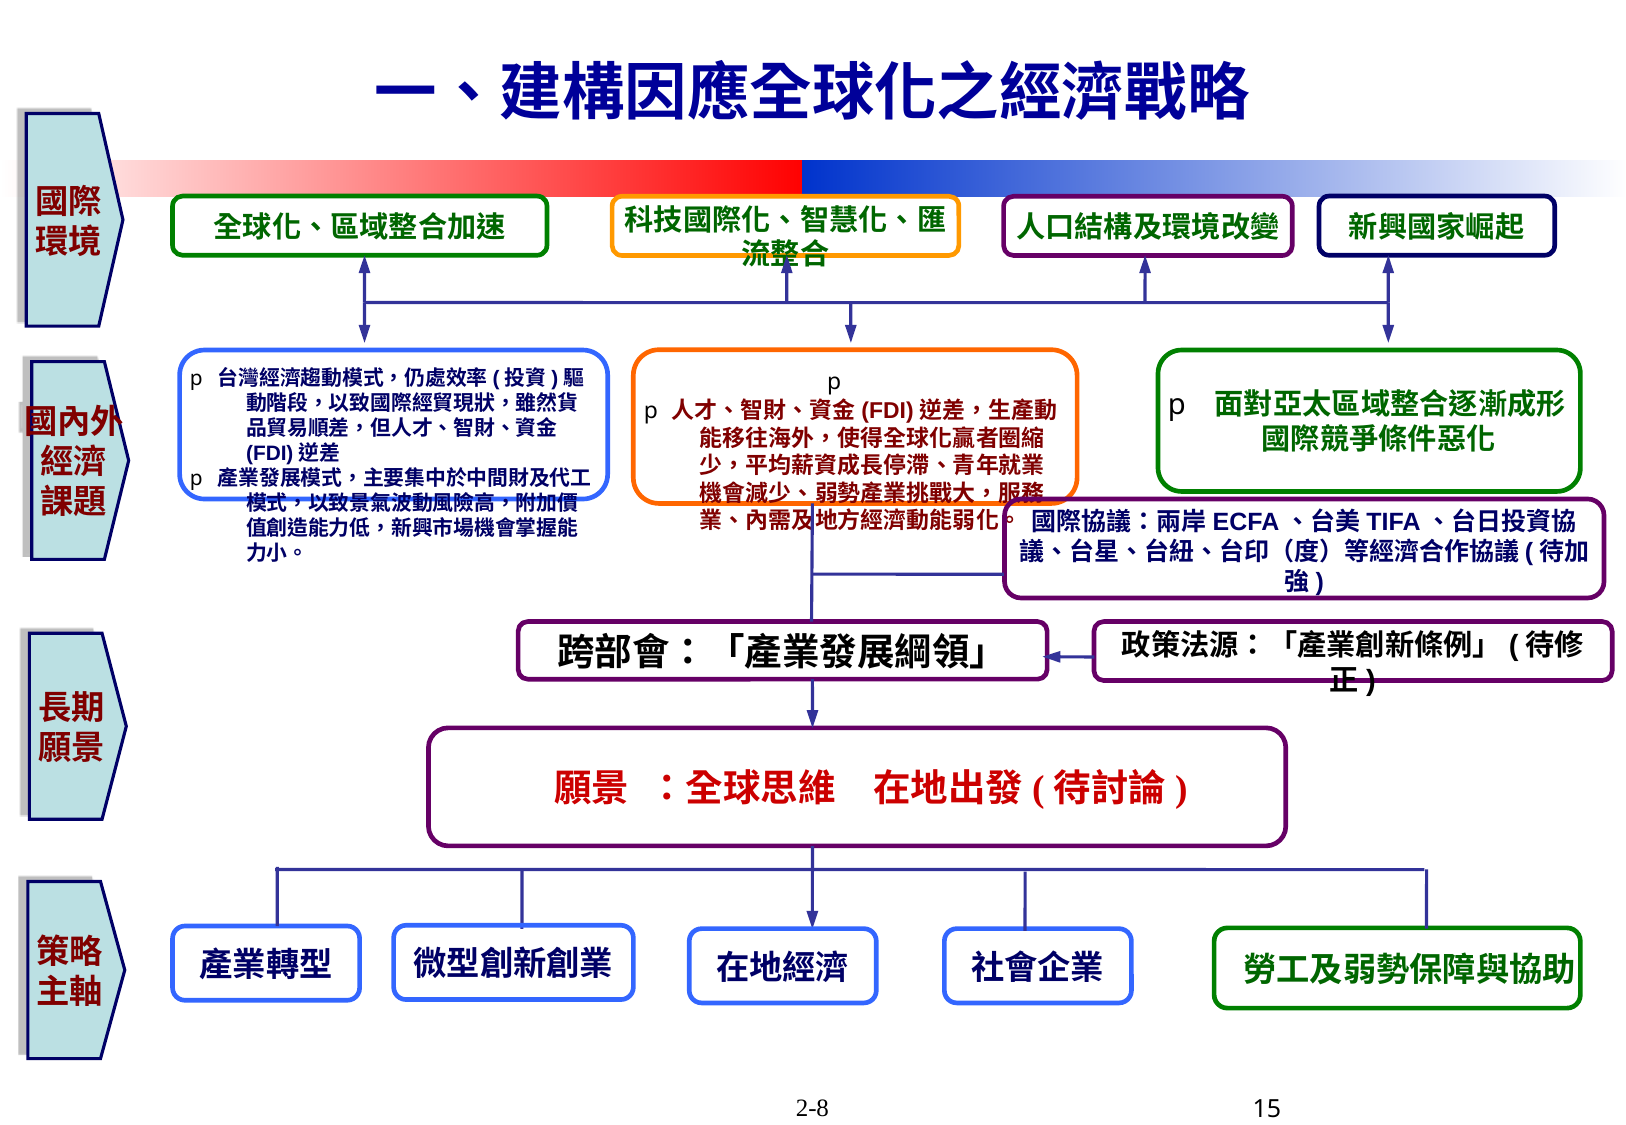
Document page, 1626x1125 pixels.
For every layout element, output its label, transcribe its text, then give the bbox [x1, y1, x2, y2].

text_box 國內外 經濟 課題 [31, 410, 51, 431]
text_box 2-8 [712, 1084, 913, 1125]
text_box 國際協議：兩岸ECFA、台美TIFA、台日投資協議、台星、台紐、台印（度）等經濟合作協議(待加強) [1004, 498, 1605, 598]
text_box 願景 ：全球思維 在地出發(待討論) [428, 727, 1286, 846]
text_box 策略 主軸 [27, 881, 125, 1059]
text_box 微型創新創業 [393, 925, 634, 1000]
text_box 產業轉型 [172, 925, 360, 1001]
text_box 勞工及弱勢保障與協助 [1214, 927, 1581, 1009]
text_box 長期 願景 [29, 633, 127, 820]
text_box 跨部會：「產業發展綱領」 [518, 621, 1048, 680]
text_box 台灣經濟趨動模式，仍處效率(投資)驅動階段，以致國際經貿現狀，雖然貨品貿易順差，但人才、智財、資金(FDI)逆差 產業發展模式，主要集中於中間財及代工模式，以致景氣波動風險高，附加價值創造能力低，新興市場機會掌握能力小。 [179, 350, 608, 500]
text_box 一、建構因應全球化之經濟戰略 [349, 44, 1275, 136]
text_box 政策法源：「產業創新條例」(待修正) [1093, 621, 1613, 681]
text_box 國際 環境 [26, 113, 123, 327]
text_box 人口結構及環境改變 [1003, 196, 1293, 256]
text_box 人才、智財、資金(FDI)逆差，生產動能移往海外，使得全球化贏者圈縮少，平均薪資成長停滯、青年就業機會減少、弱勢產業挑戰大，服務業、內需及地方經濟動能弱化。 [633, 349, 1078, 504]
text_box 新興國家崛起 [1319, 196, 1555, 256]
text_box 國內外 經濟 課題 [31, 361, 129, 560]
text_box 科技國際化、智慧化、匯流整合 [612, 196, 959, 256]
text_box 社會企業 [944, 928, 1132, 1003]
text_box 在地經濟 [689, 928, 877, 1003]
text_box 全球化、區域整合加速 [172, 196, 547, 256]
text_box 15 [1237, 1085, 1617, 1125]
text_box 面對亞太區域整合逐漸成形國際競爭條件惡化 [1158, 350, 1581, 492]
